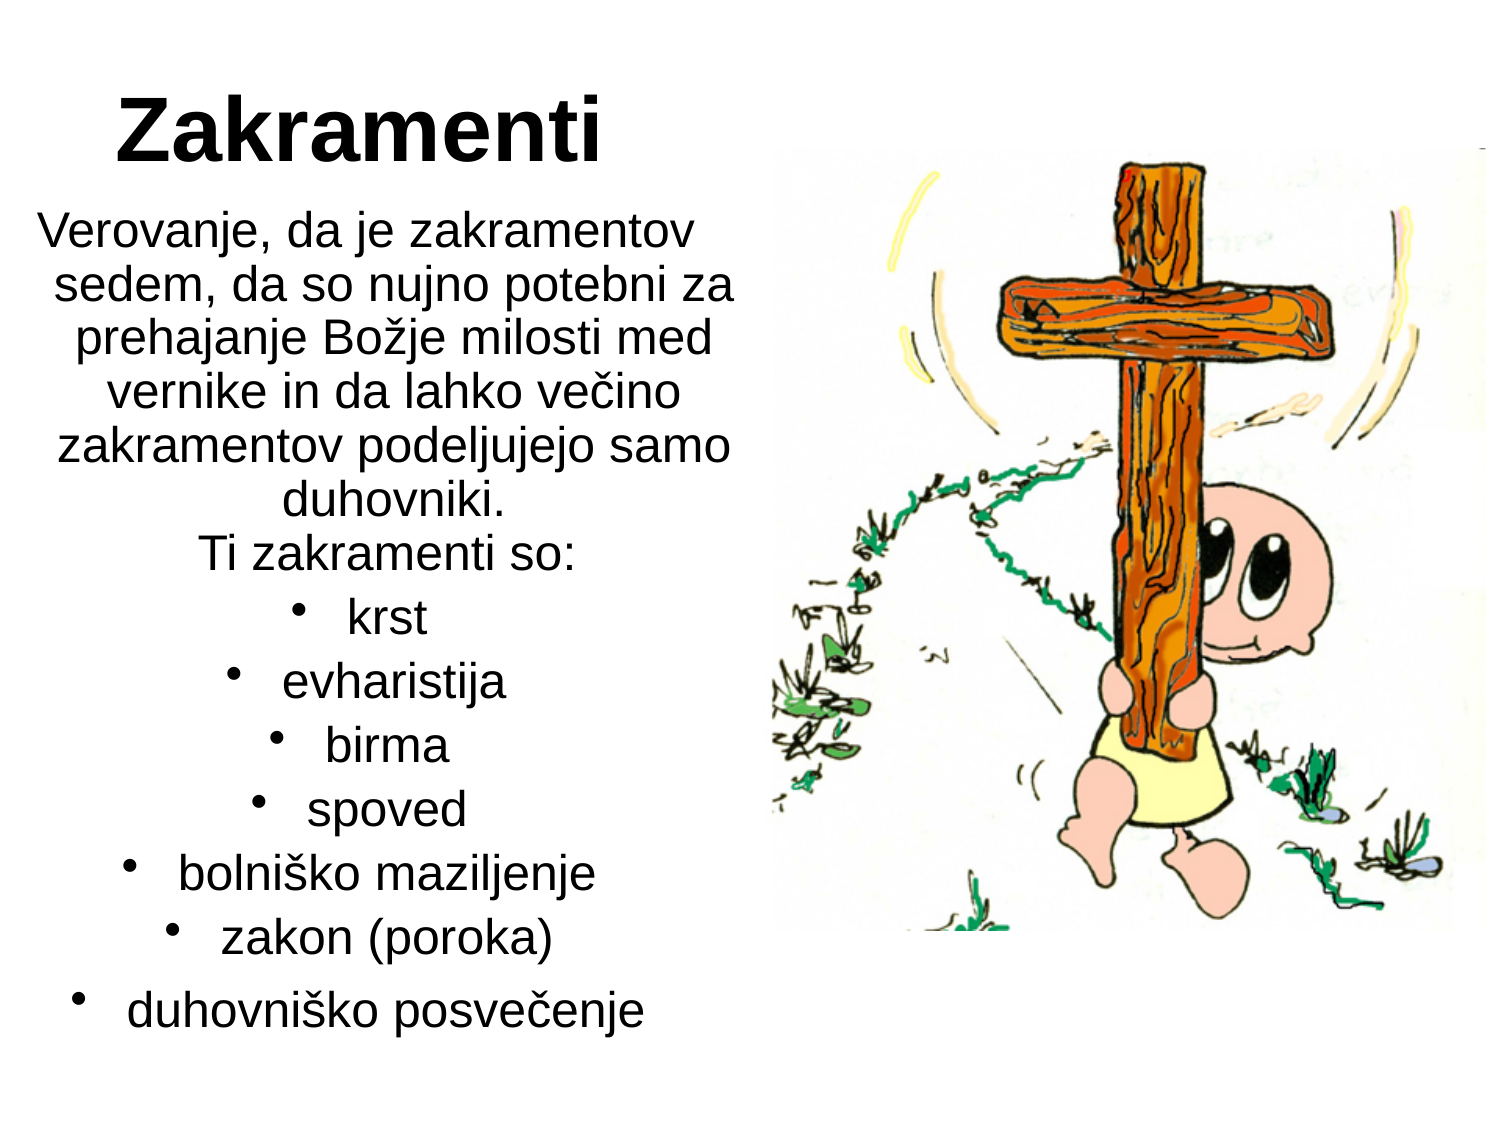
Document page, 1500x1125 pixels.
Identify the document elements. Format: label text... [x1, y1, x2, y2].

picture [738, 148, 1500, 931]
list Verovanje, da je zakramentov sedem, da so nujno potebni za prehajanje Božje milosti med vernike in da lahko večino zakramentov podeljujejo samo duhovniki. Ti zakramenti so: krst evharistija birma spoved bolniško maziljenje zakon (poroka) duhovniško posvečenje [0, 196, 750, 939]
title Zakramenti [76, 31, 644, 196]
